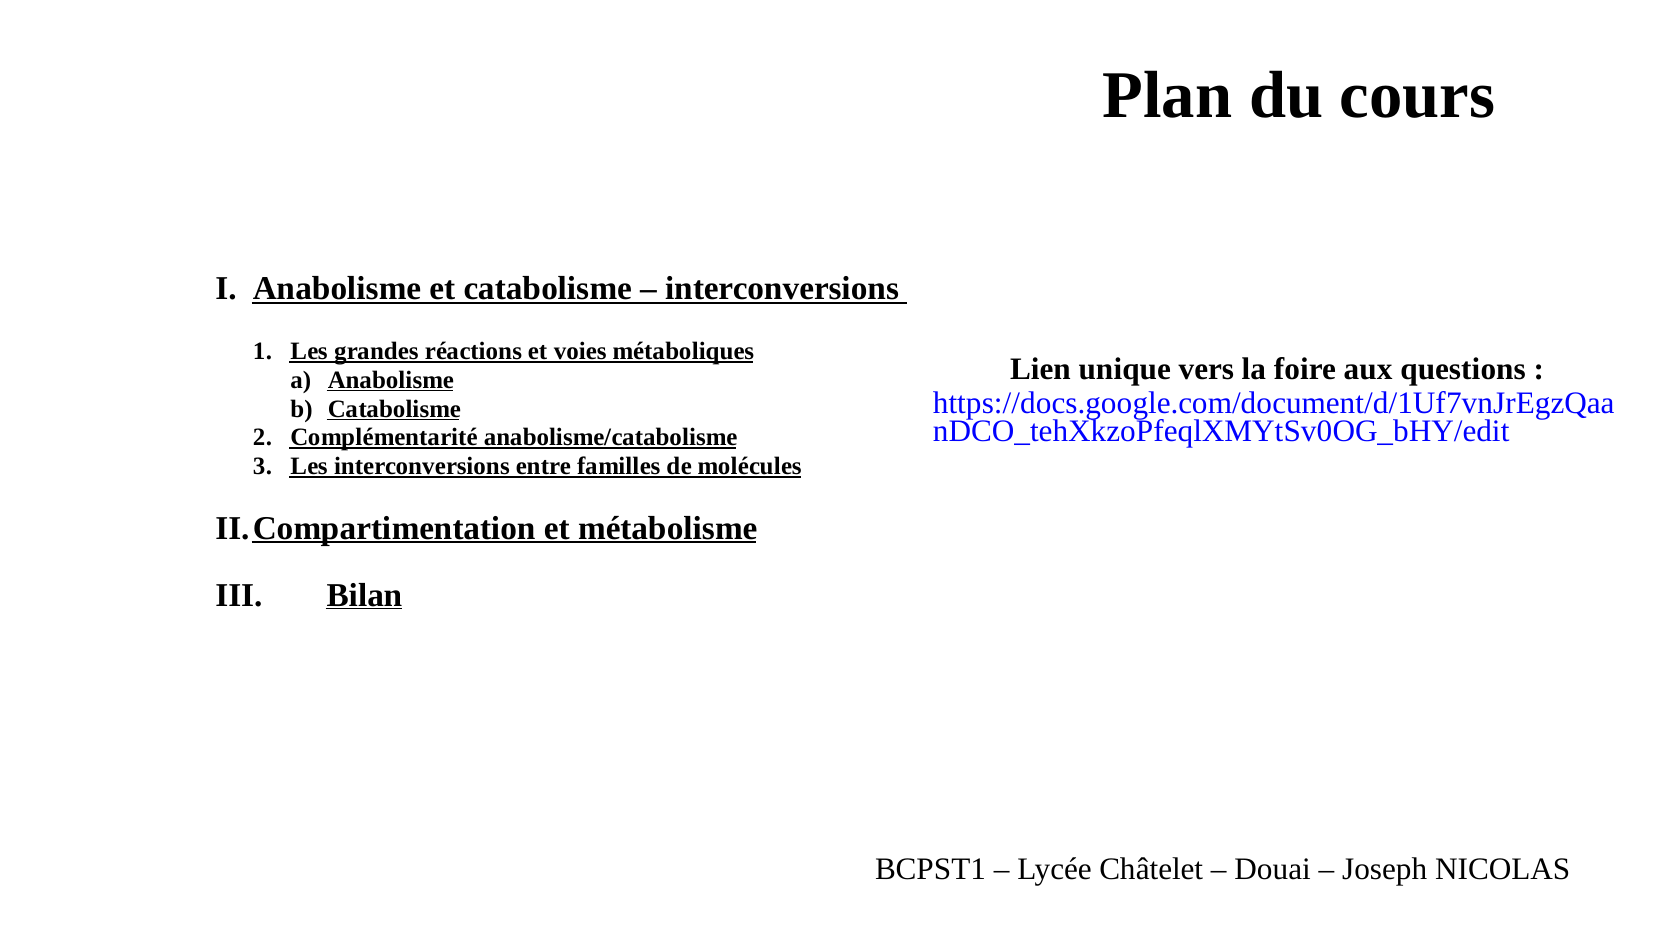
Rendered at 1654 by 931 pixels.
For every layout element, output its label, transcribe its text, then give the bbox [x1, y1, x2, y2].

chart [58, 152, 1063, 609]
text_box Lien unique vers la foire aux questions : https://docs.google.com/document/d/1Uf7vnJrEgzQaanDCO_tehXkzoPfeqlXMYtSv0OG_bHY/edit [932, 152, 1630, 655]
text_box BCPST1 – Lycée Châtelet – Douai – Joseph NICOLAS [637, 832, 1571, 905]
text_box Plan du cours [555, 5, 1654, 184]
